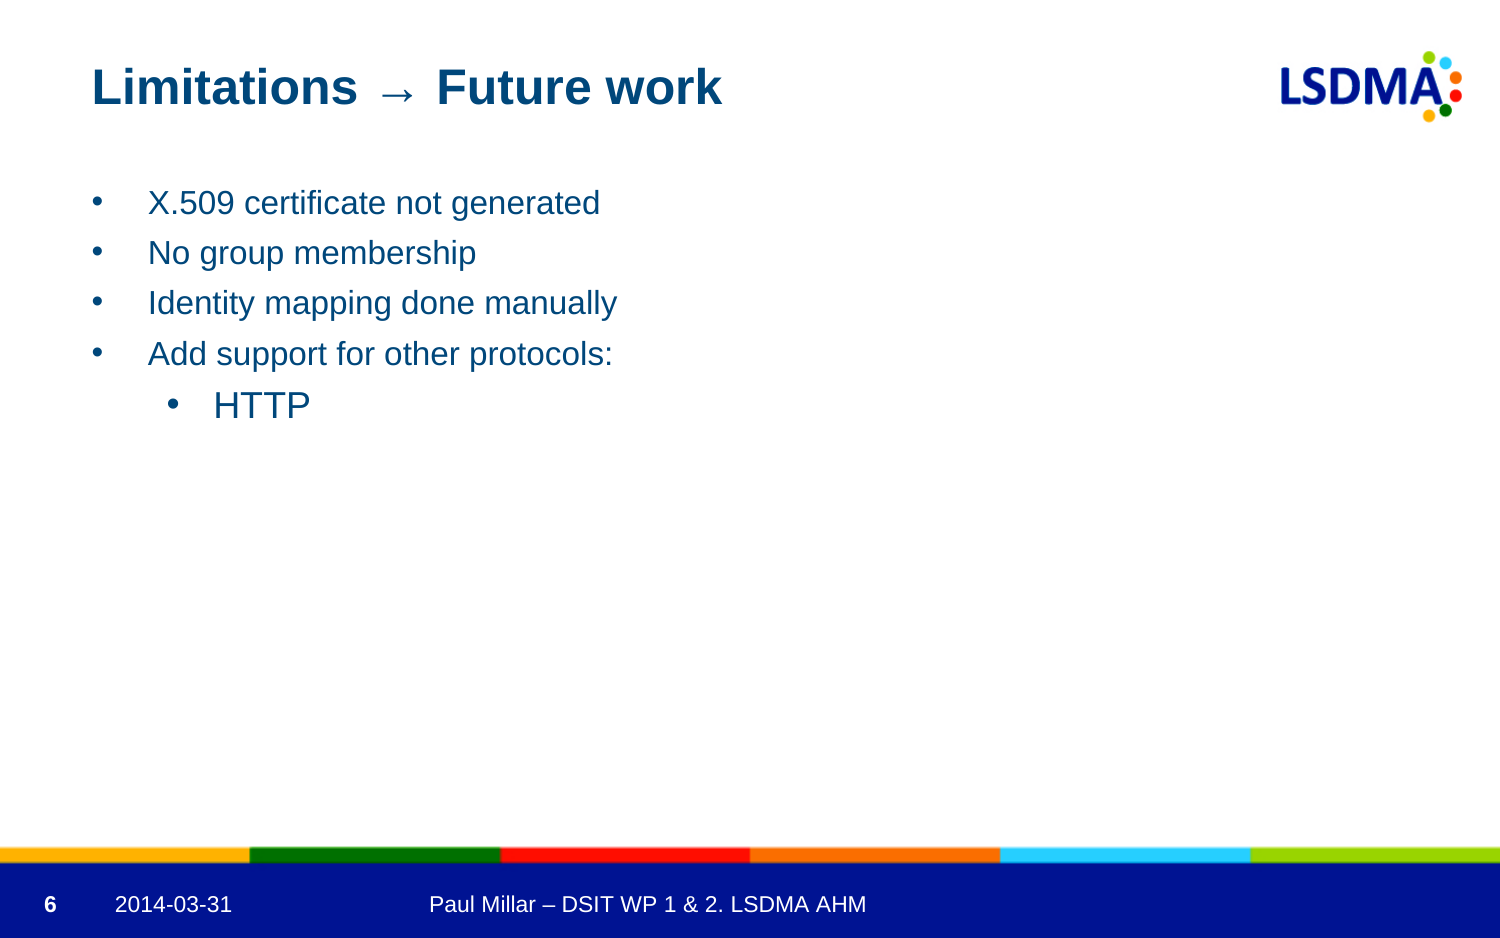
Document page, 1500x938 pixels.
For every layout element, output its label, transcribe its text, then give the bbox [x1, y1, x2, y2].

list X.509 certificate not generated No group membership Identity mapping done manually Add support for other protocols: HTTP [76, 173, 1427, 793]
picture [0, 0, 1500, 938]
title Limitations → Future work [76, 45, 1247, 123]
